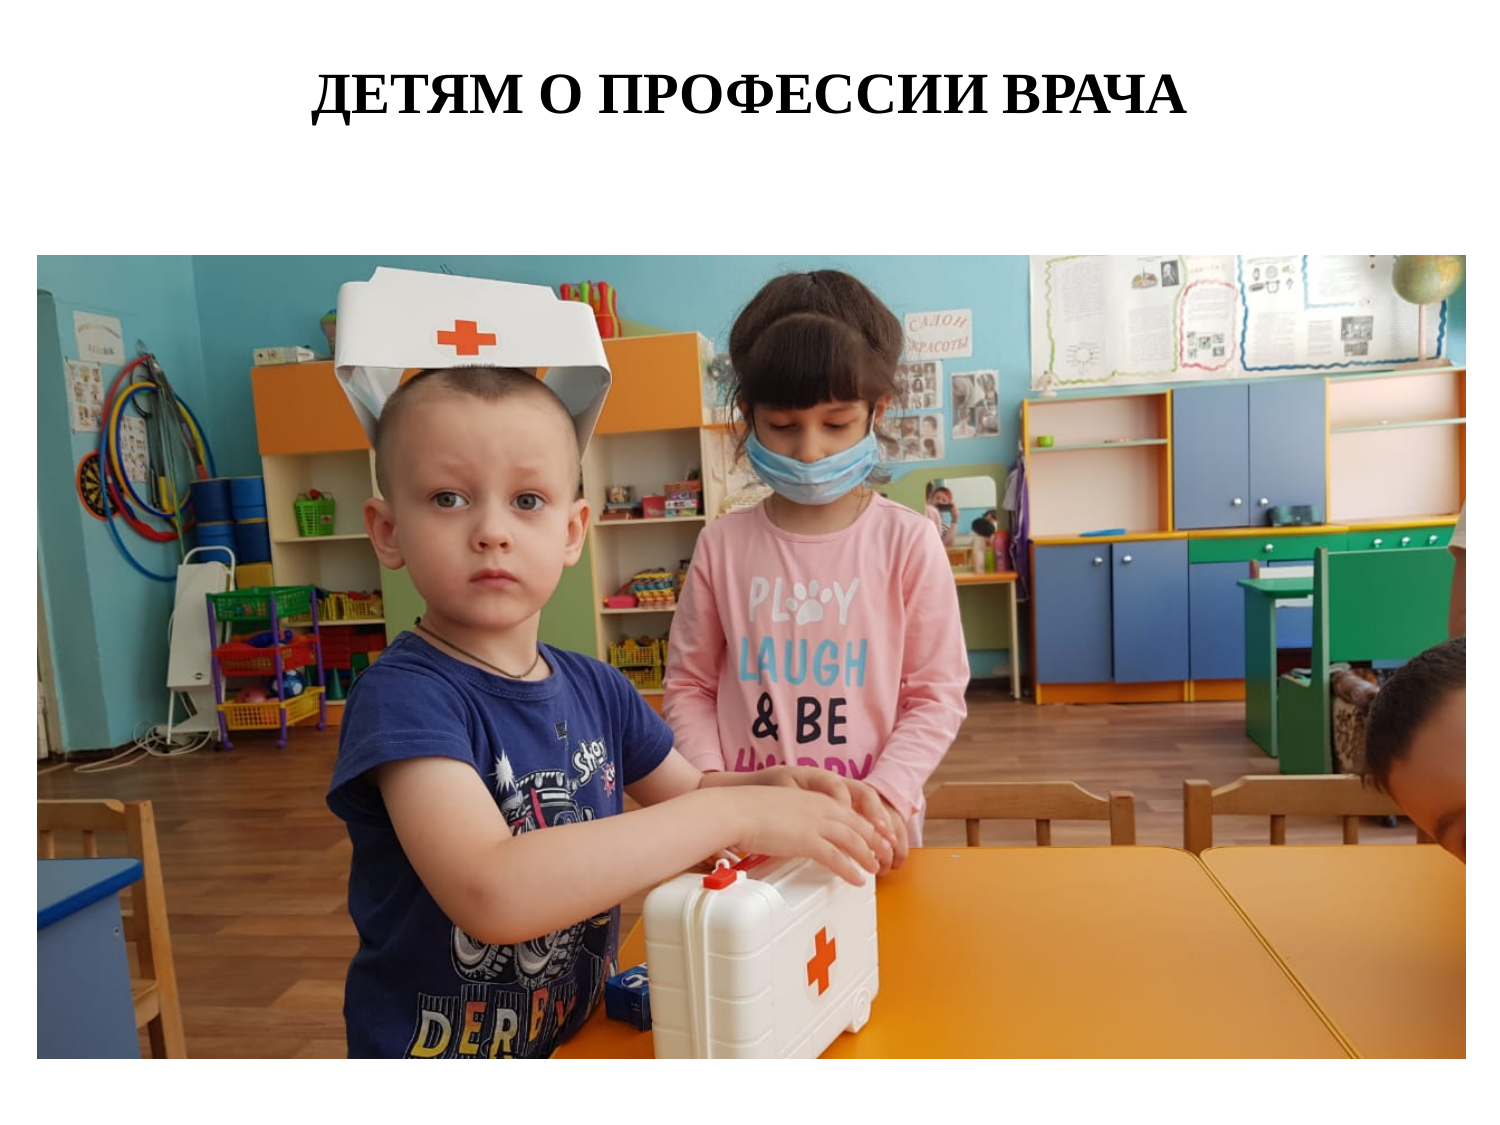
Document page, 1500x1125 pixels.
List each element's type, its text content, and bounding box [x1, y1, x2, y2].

text_box ДЕТЯМ О ПРОФЕССИИ ВРАЧА [0, 54, 1500, 134]
picture [37, 255, 1466, 1059]
